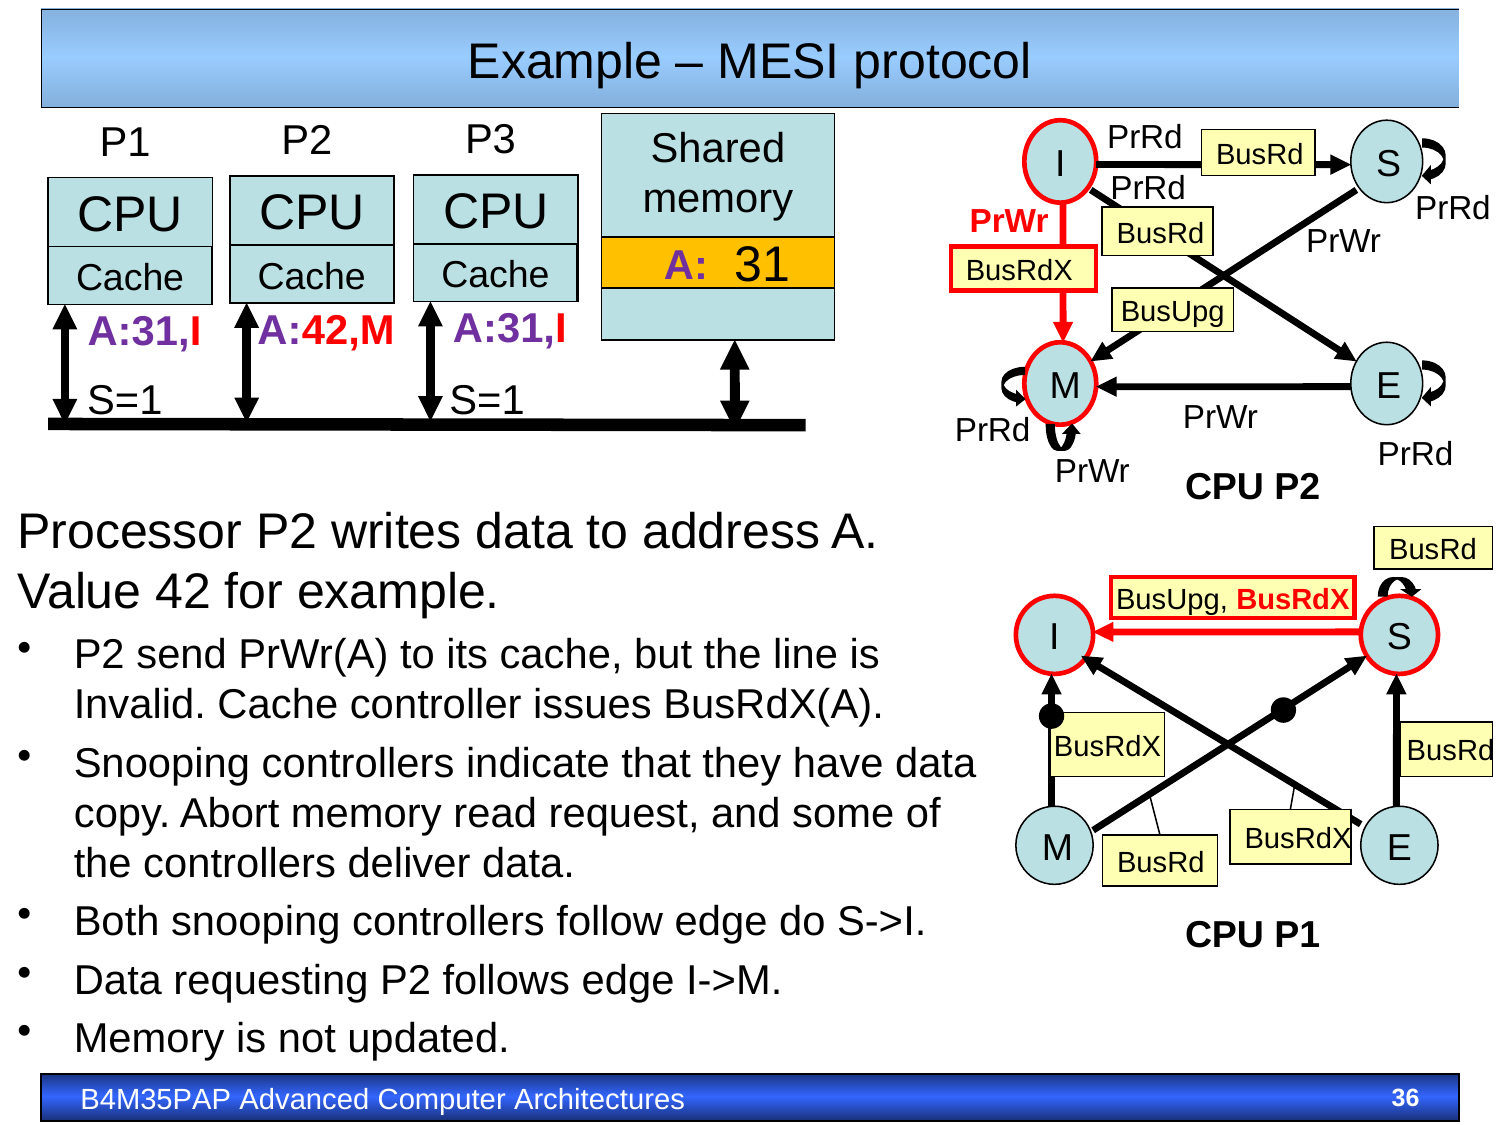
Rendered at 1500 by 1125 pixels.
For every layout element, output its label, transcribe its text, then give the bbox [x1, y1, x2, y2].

text_box S [1360, 595, 1439, 674]
text_box [1046, 424, 1079, 451]
text_box PrRd [1400, 178, 1500, 234]
text_box [1002, 367, 1025, 400]
text_box [601, 237, 638, 289]
text_box Cache [413, 243, 578, 302]
text_box PrWr [950, 441, 1234, 542]
text_box A:42,M [242, 295, 410, 361]
text_box [1271, 698, 1296, 723]
text_box BusUpg, BusRdX [1110, 577, 1355, 618]
text_box Cache [48, 246, 212, 305]
text_box PrRd [1054, 108, 1244, 163]
text_box [1039, 704, 1064, 729]
text_box Shared memory [601, 289, 835, 340]
text_box S=1 [72, 365, 178, 431]
text_box BusRdX [950, 246, 1097, 291]
text_box BusRd [1102, 834, 1218, 886]
text_box E [1360, 806, 1439, 885]
text_box PrWr [1291, 211, 1423, 312]
text_box CPU [229, 176, 395, 295]
text_box 31 [705, 223, 805, 299]
text_box [805, 237, 835, 289]
text_box BusRdX [1229, 809, 1351, 864]
text_box P3 [449, 108, 532, 170]
title Example – MESI protocol [41, 8, 1459, 108]
text_box [1422, 139, 1445, 178]
text_box BusRdX [1050, 712, 1165, 777]
text_box Processor P2 writes data to address A. Value 42 for example. P2 send PrWr(A) to its cache, but the line is Invalid. Cache controller issues BusRdX(A). Snooping controllers indicate that they have data copy. Abort memory read request, and some of the controllers deliver data. Both snooping controllers follow edge do S->I. Data requesting P2 follows edge I->M. Memory is not updated. [2, 491, 1006, 984]
text_box PrRd [1058, 159, 1248, 214]
text_box PrWr [1151, 387, 1290, 488]
text_box CPU [413, 174, 578, 243]
text_box [1422, 361, 1445, 405]
text_box M [1015, 806, 1094, 885]
text_box E [1350, 342, 1423, 424]
text_box BusRd [1101, 214, 1213, 256]
text_box BusRd [1373, 526, 1493, 570]
text_box A:31,I [438, 293, 582, 359]
text_box [1378, 577, 1420, 596]
text_box PrWr [954, 191, 1064, 247]
text_box S=1 [434, 365, 540, 431]
text_box BusUpg [1112, 287, 1234, 332]
text_box CPU [48, 177, 213, 296]
text_box PrRd [1359, 424, 1472, 480]
text_box I [1015, 595, 1094, 674]
text_box Cache [229, 245, 394, 303]
text_box I [1024, 120, 1058, 191]
text_box Shared memory [601, 113, 835, 237]
text_box M [1024, 342, 1097, 425]
text_box P2 [265, 108, 349, 171]
text_box CPU P2 [1170, 457, 1355, 515]
text_box P1 [83, 108, 167, 172]
text_box BusRd [1400, 722, 1493, 777]
text_box PrRd [933, 400, 1046, 456]
text_box A: [638, 230, 724, 296]
text_box A:31,I [72, 296, 217, 362]
text_box CPU P1 [1170, 906, 1355, 964]
text_box S [1350, 120, 1423, 203]
text_box BusRd [1244, 129, 1315, 176]
